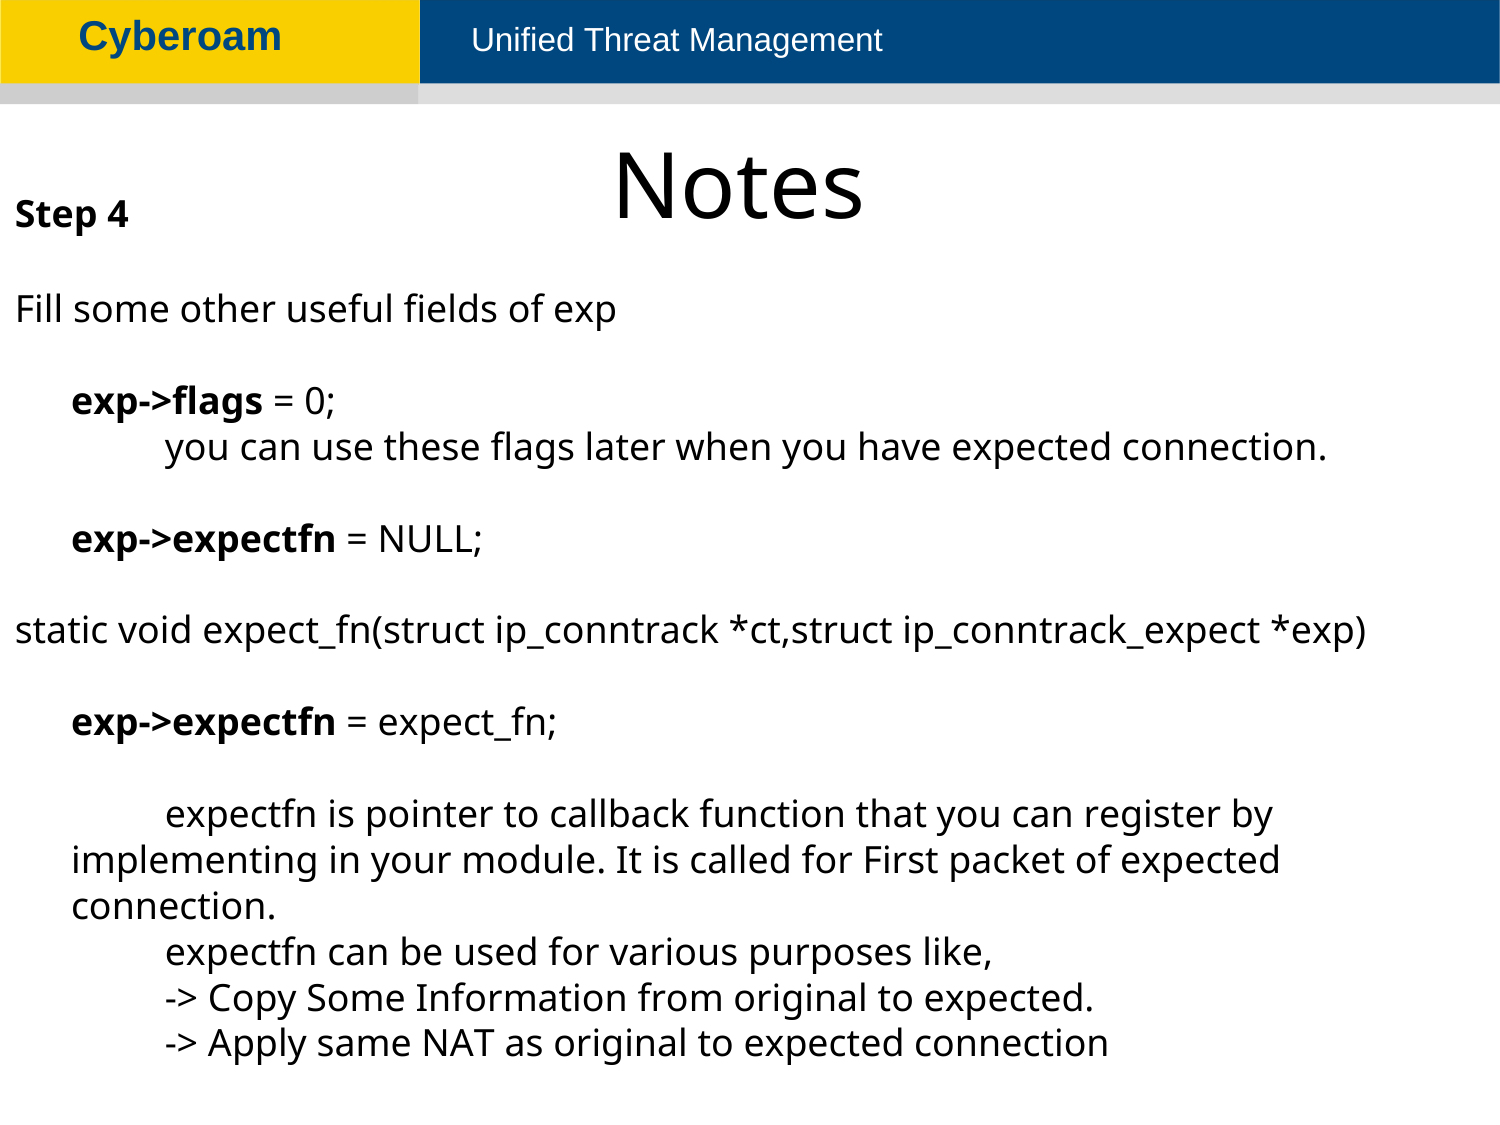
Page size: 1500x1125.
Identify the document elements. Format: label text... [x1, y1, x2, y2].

title Notes [75, 112, 1426, 187]
list Step 4 Fill some other useful fields of exp exp->flags = 0; you can use these flags later when you have expected connection. exp->expectfn = NULL; static void expect_fn(struct ip_conntrack *ct,struct ip_conntrack_expect *exp) exp->expectfn = expect_fn; expectfn is pointer to callback function that you can register by implementing in your module. It is called for First packet of expected connection. expectfn can be used for various purposes like, -> Copy Some Information from original to expected. -> Apply same NAT as original to expected connection [0, 187, 1500, 1027]
picture [0, 0, 1500, 83]
